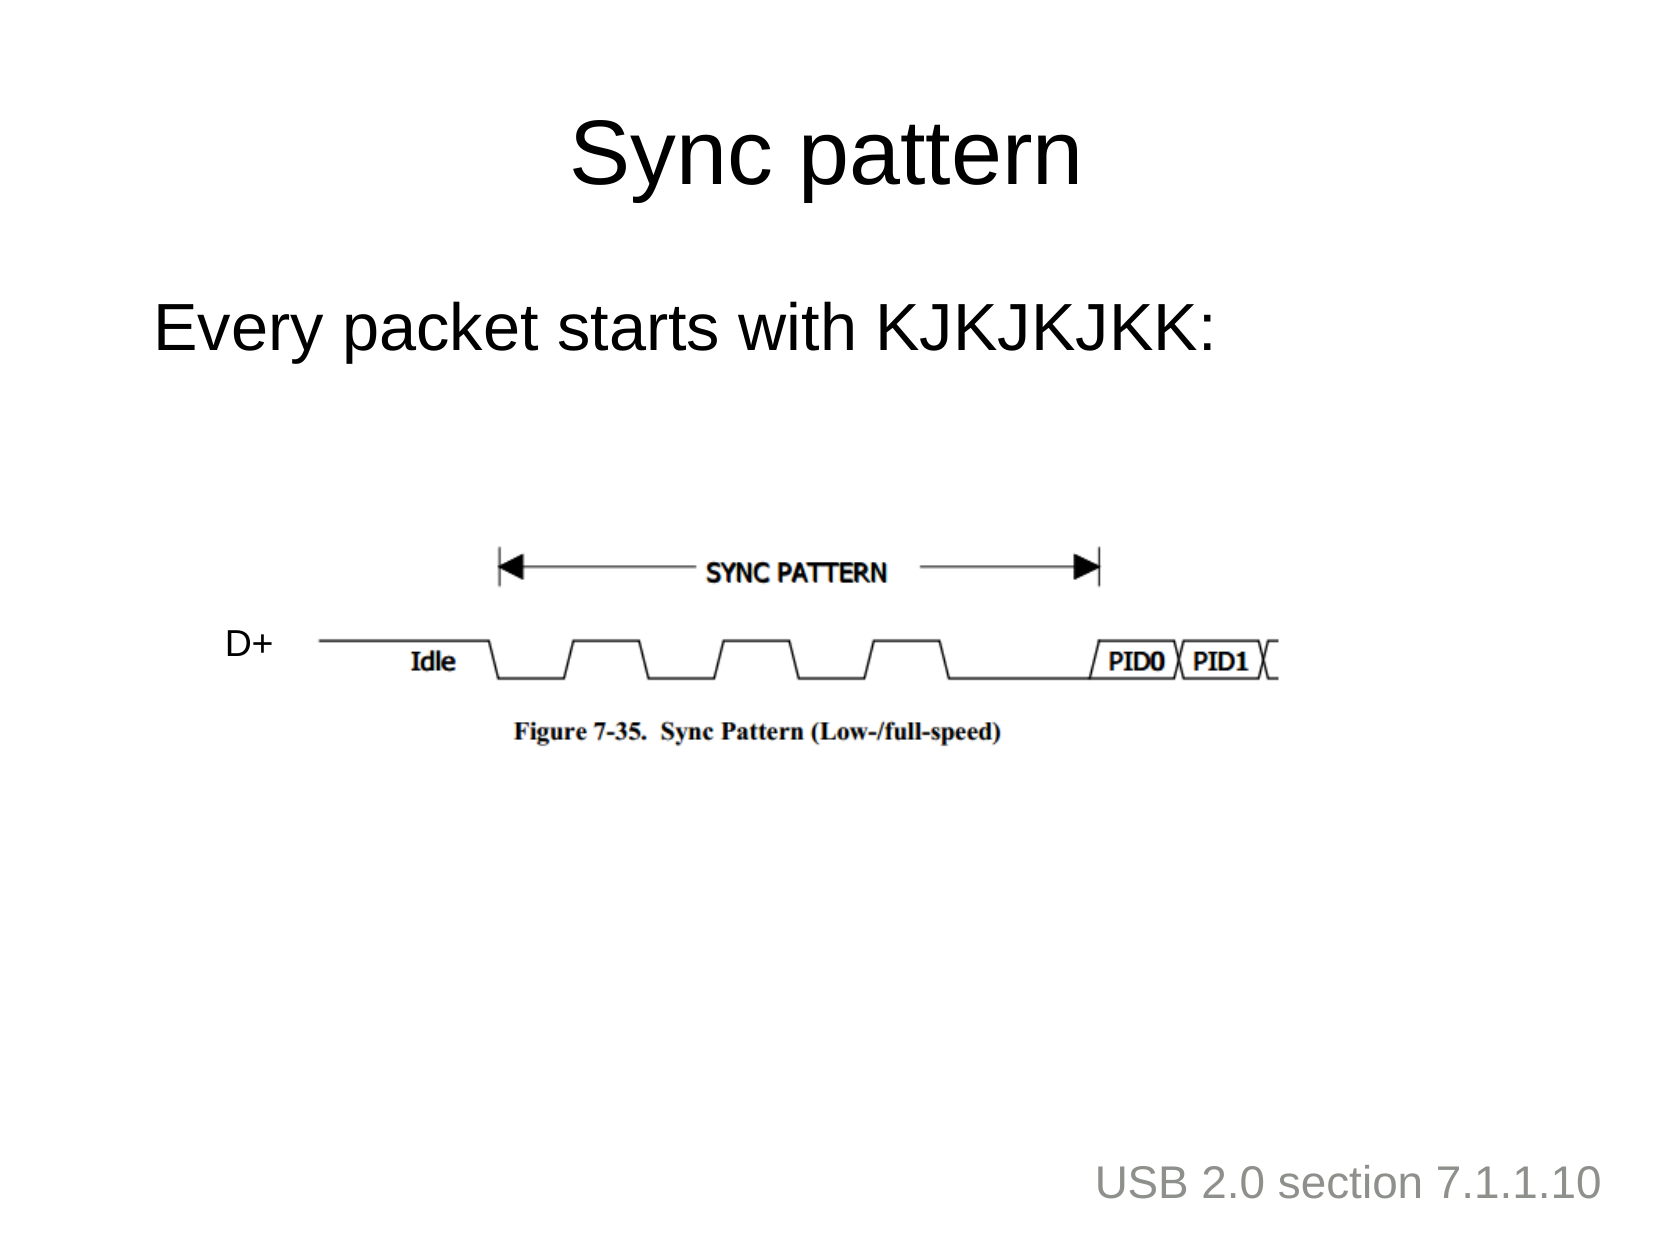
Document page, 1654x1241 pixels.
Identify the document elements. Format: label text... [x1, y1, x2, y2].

text_box USB 2.0 section 7.1.1.10 [1080, 1149, 1636, 1231]
picture [314, 540, 1321, 755]
text_box D+ [210, 615, 289, 672]
title Sync pattern [82, 49, 1571, 257]
list Every packet starts with KJKJKJKK: [82, 290, 1571, 406]
